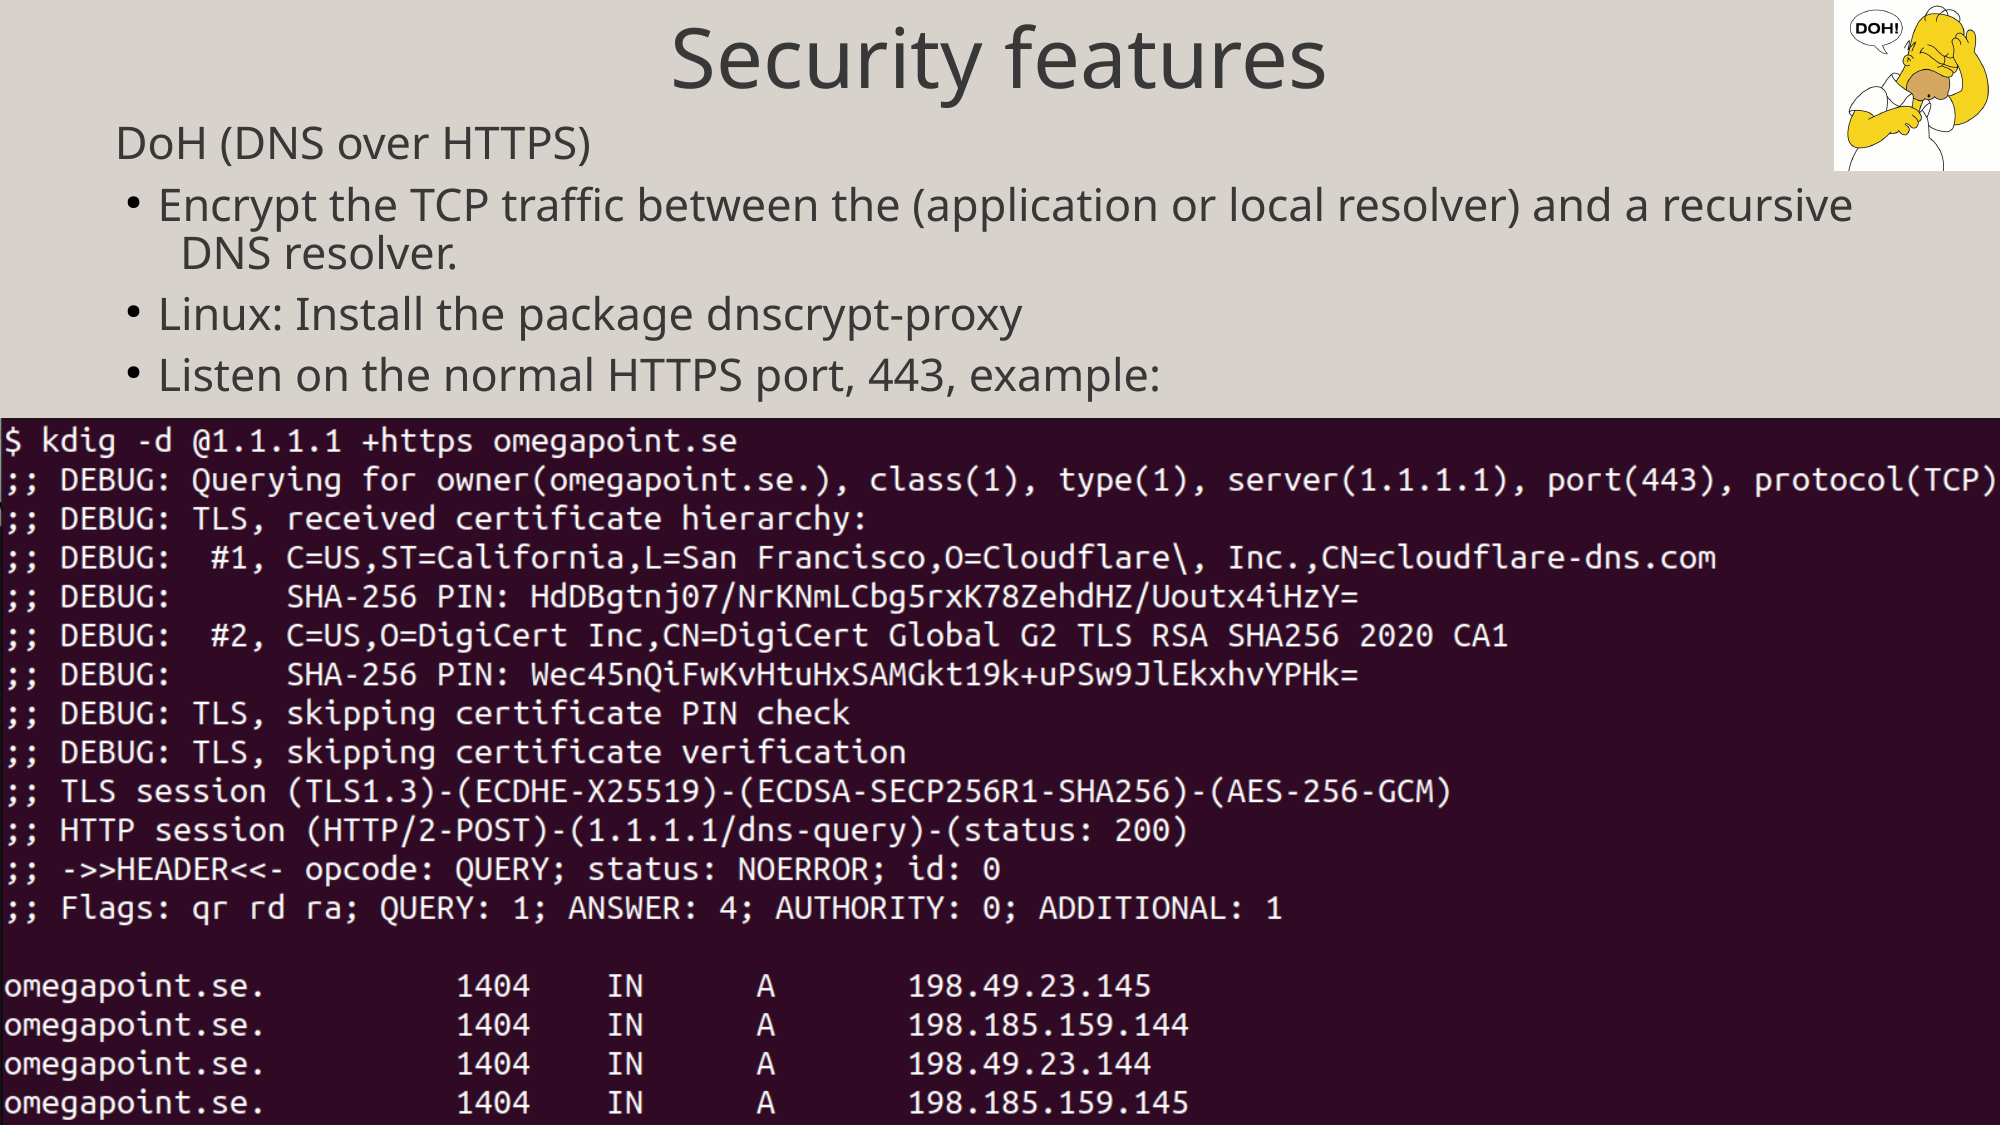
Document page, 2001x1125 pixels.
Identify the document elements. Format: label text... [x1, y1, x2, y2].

title Security features [0, 5, 1834, 119]
picture [0, 418, 2000, 1125]
list DoH (DNS over HTTPS) Encrypt the TCP traffic between the (application or local resolver) and a recursive DNS resolver. Linux: Install the package dnscrypt-proxy Listen on the normal HTTPS port, 443, example: [99, 119, 1878, 418]
picture [1834, 0, 2000, 171]
